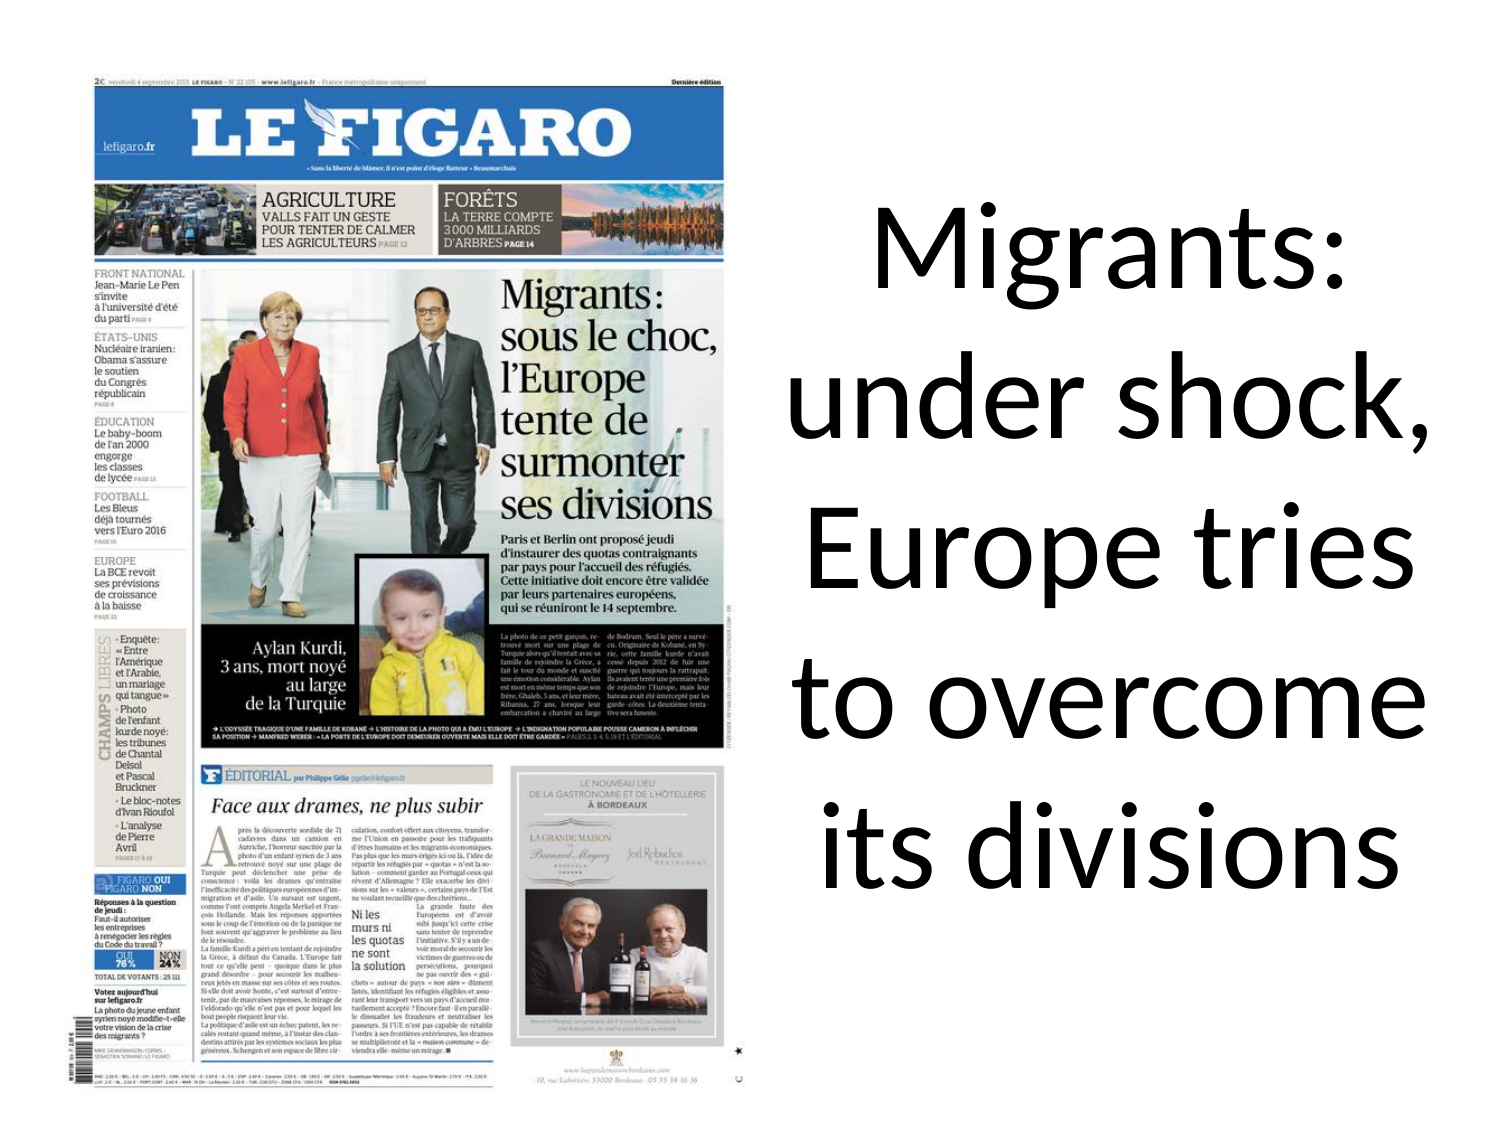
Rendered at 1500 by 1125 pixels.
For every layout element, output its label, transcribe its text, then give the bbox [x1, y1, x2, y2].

text_box Migrants: under shock, Europe tries to overcome its divisions [732, 156, 1489, 922]
picture [29, 47, 789, 1121]
